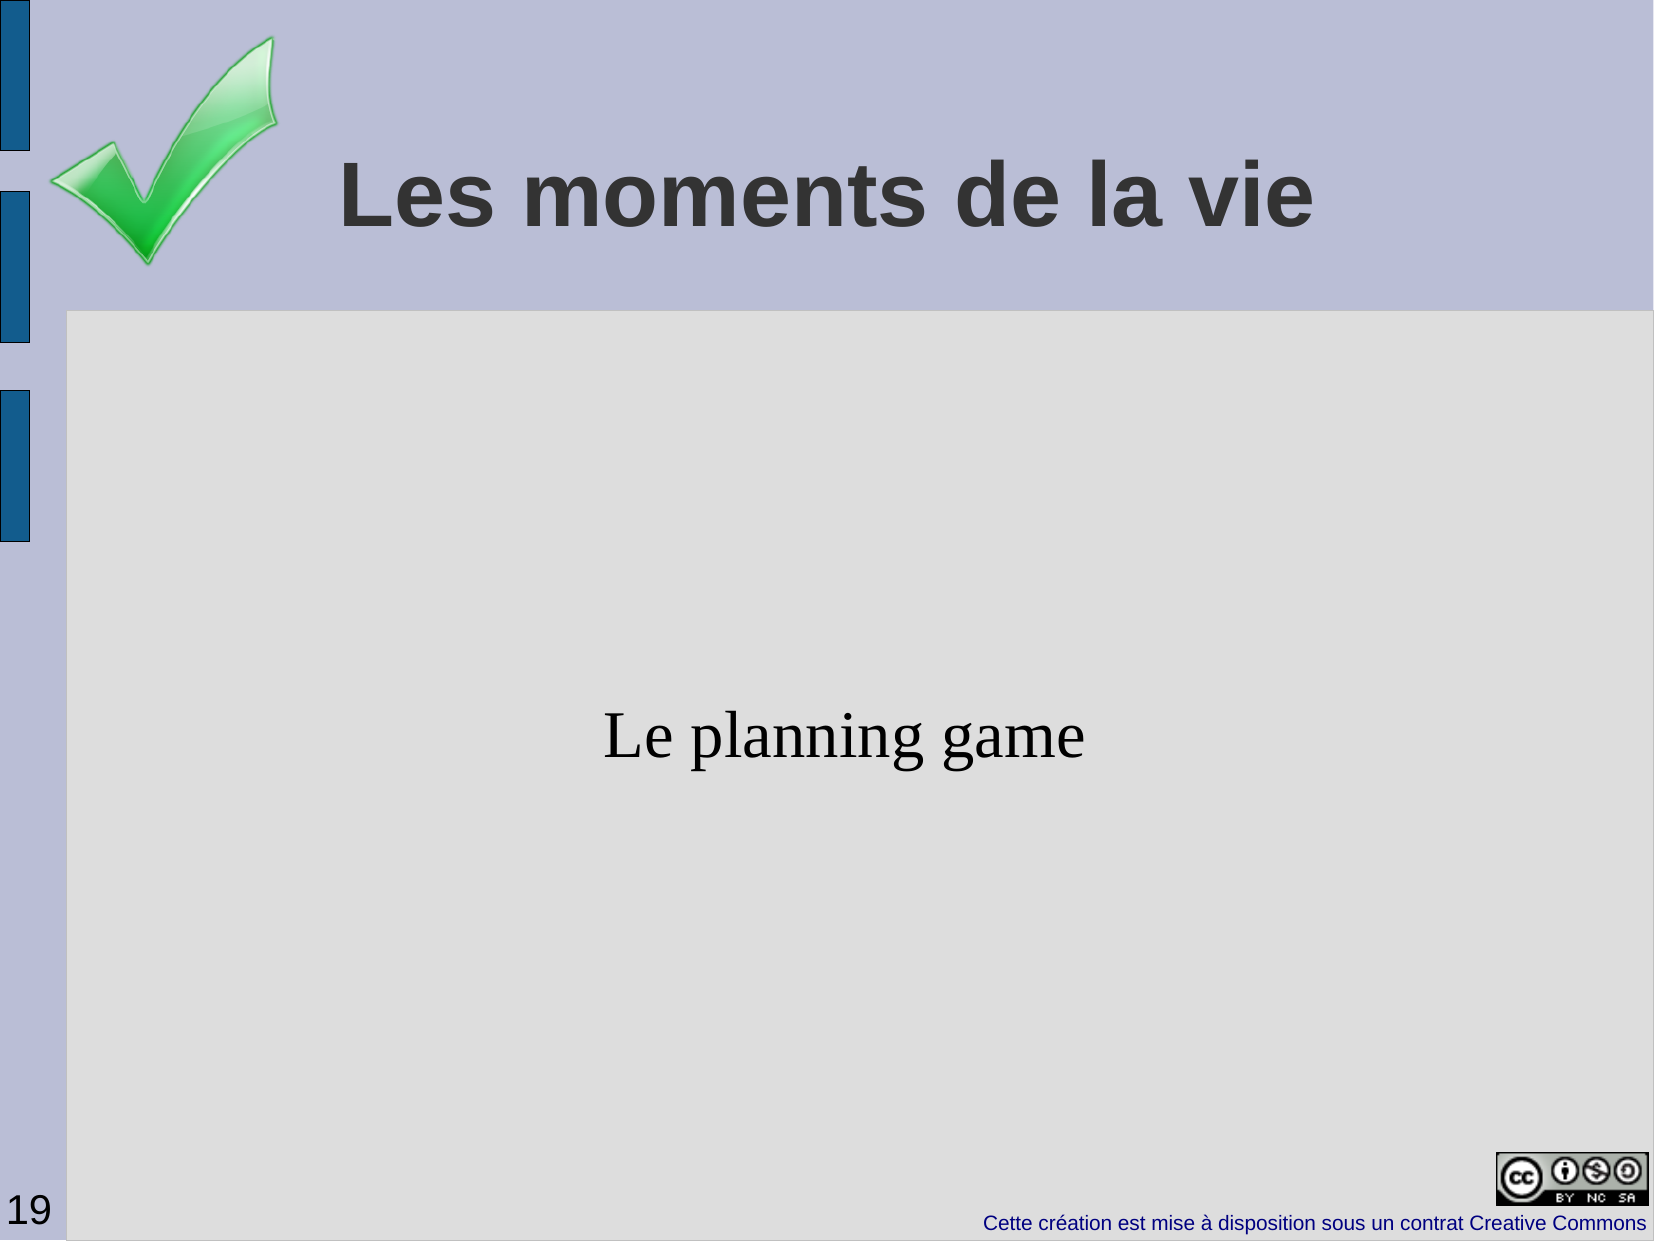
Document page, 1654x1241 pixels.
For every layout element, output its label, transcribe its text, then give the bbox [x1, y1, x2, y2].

subtitle Le planning game [121, 344, 1534, 1127]
picture [1496, 1152, 1649, 1206]
picture [41, 29, 284, 272]
title Les moments de la vie [121, 91, 1534, 299]
